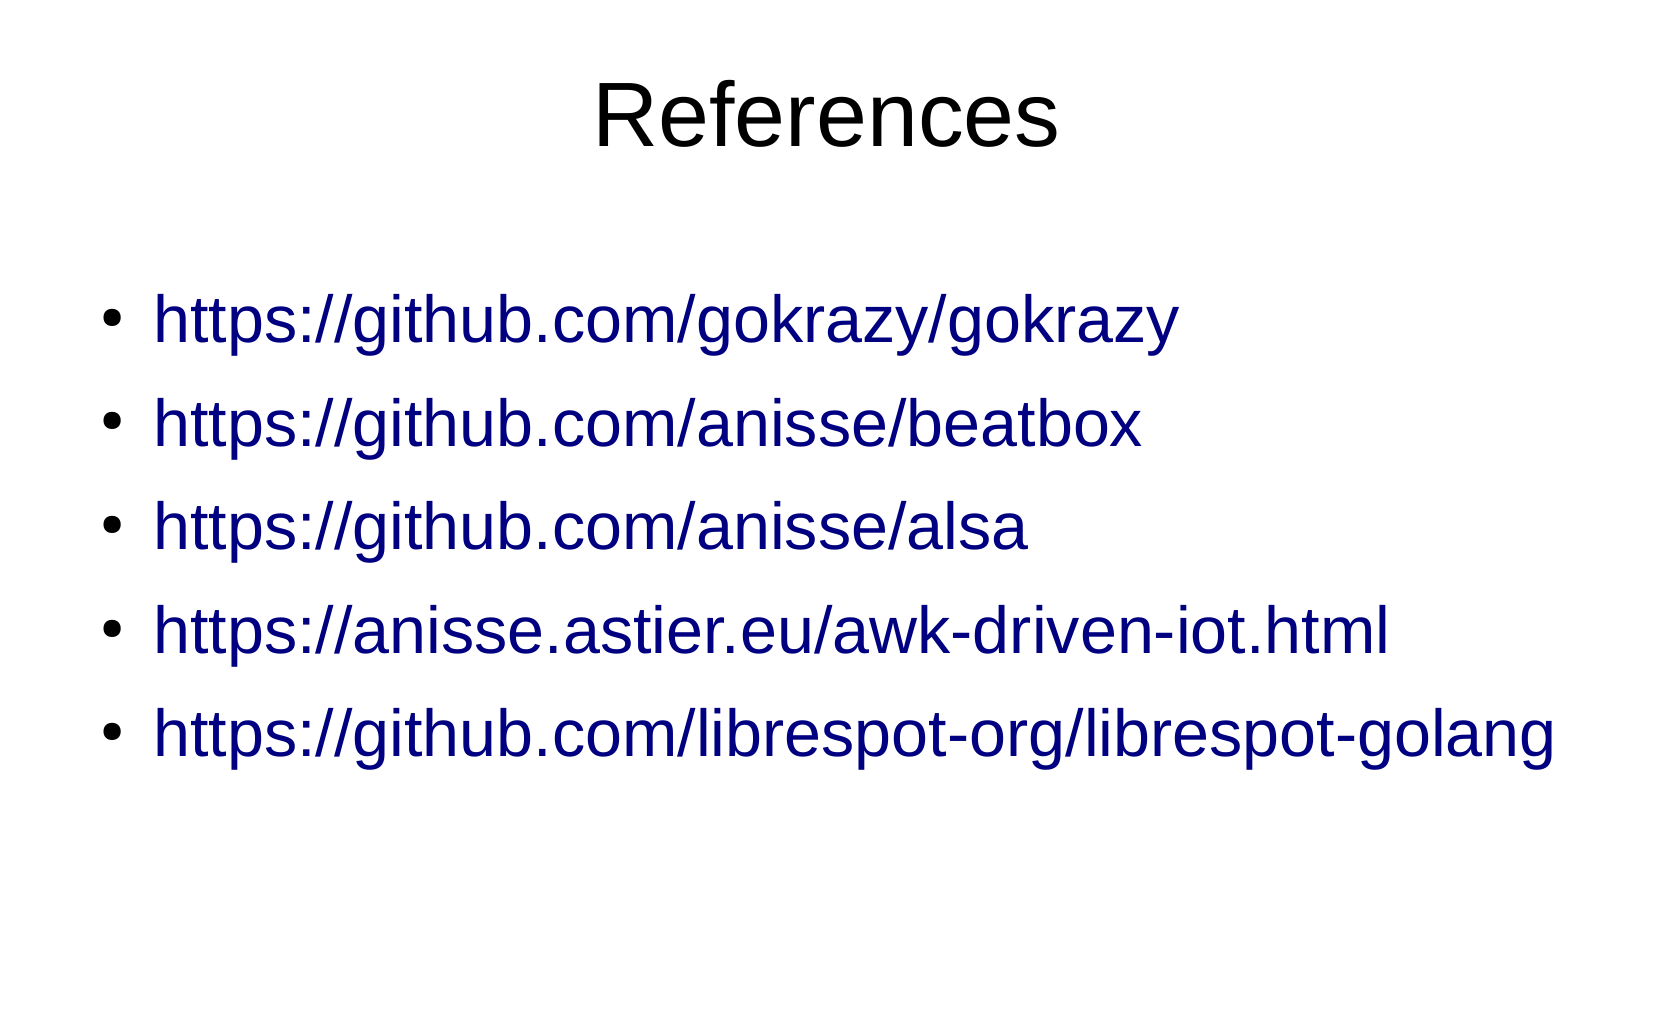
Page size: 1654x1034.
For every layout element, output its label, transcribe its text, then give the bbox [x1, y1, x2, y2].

title References [82, 36, 1571, 193]
list https://github.com/gokrazy/gokrazy https://github.com/anisse/beatbox https://github.com/anisse/alsa https://anisse.astier.eu/awk-driven-iot.html https://github.com/librespot-org/librespot-golang [82, 282, 1571, 822]
